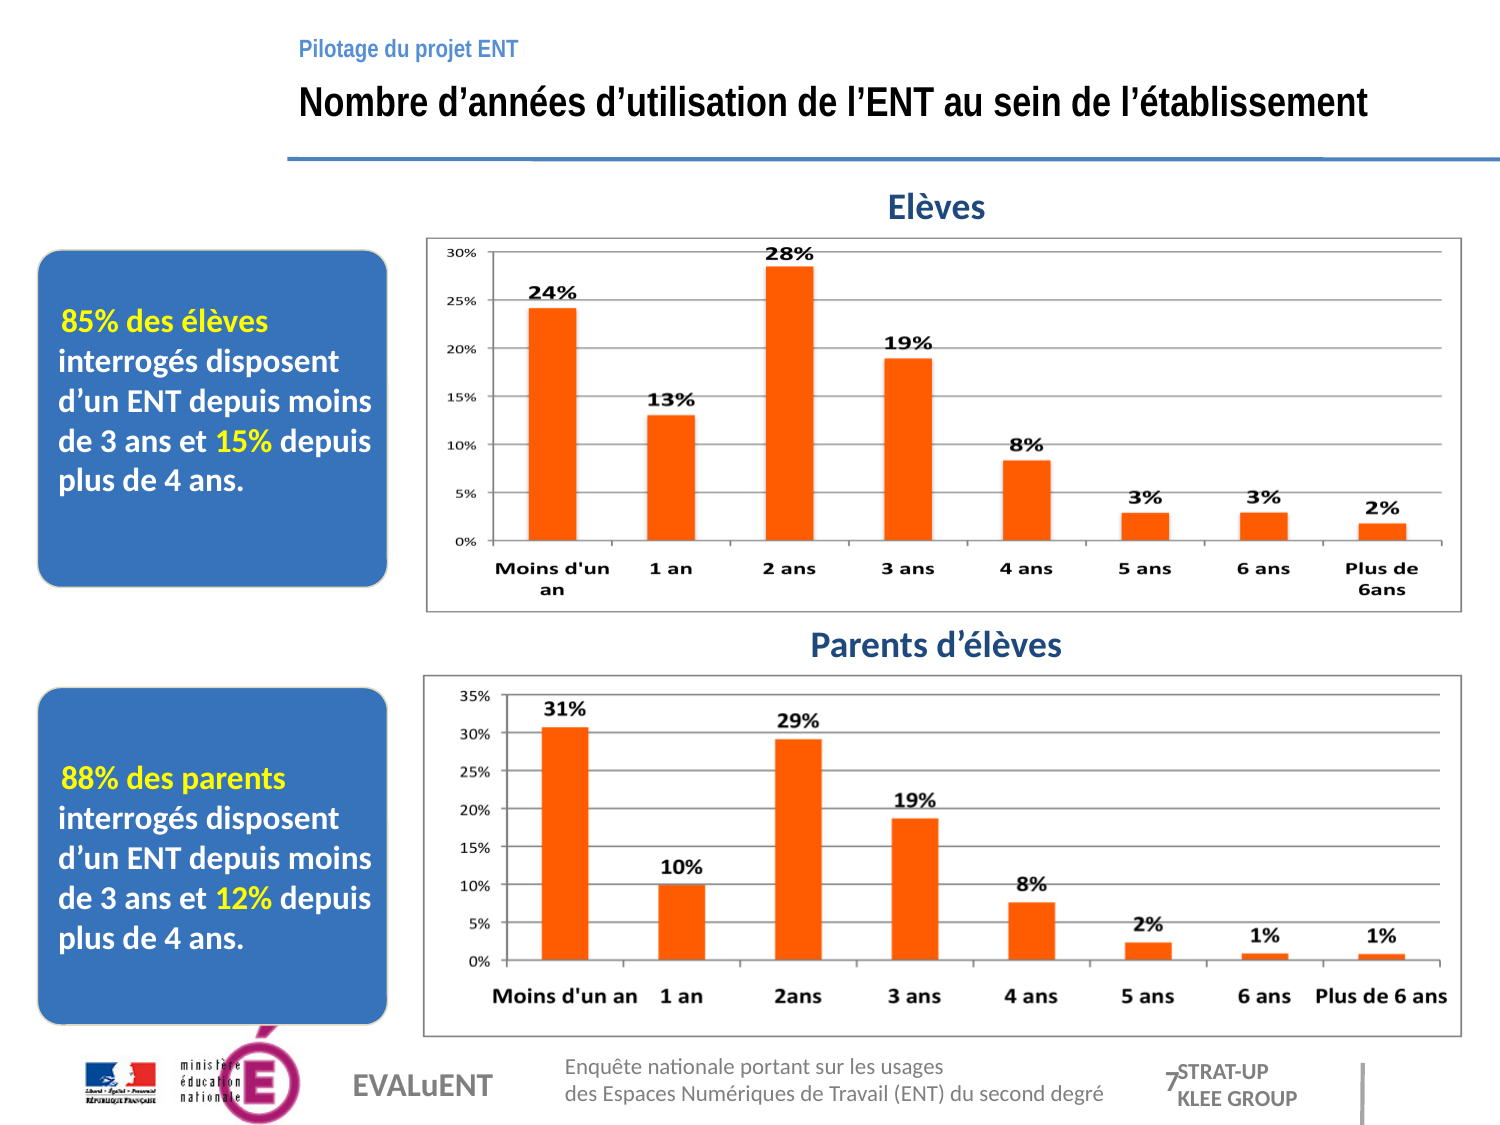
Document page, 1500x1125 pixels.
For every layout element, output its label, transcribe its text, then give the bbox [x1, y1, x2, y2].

picture [422, 675, 1463, 1038]
text_box 88% des parents interrogés disposent d’un ENT depuis moins de 3 ans et 12% depuis plus de 4 ans. [37, 687, 388, 1026]
text_box 85% des élèves interrogés disposent d’un ENT depuis moins de 3 ans et 15% depuis plus de 4 ans. [37, 249, 388, 588]
picture [425, 237, 1463, 613]
text_box [1074, 1050, 1426, 1110]
text_box Elèves [872, 174, 1003, 236]
text_box Parents d’élèves [795, 613, 1080, 674]
text_box Pilotage du projet ENT Nombre d’années d’utilisation de l’ENT au sein de l’établissement [284, 25, 1455, 100]
